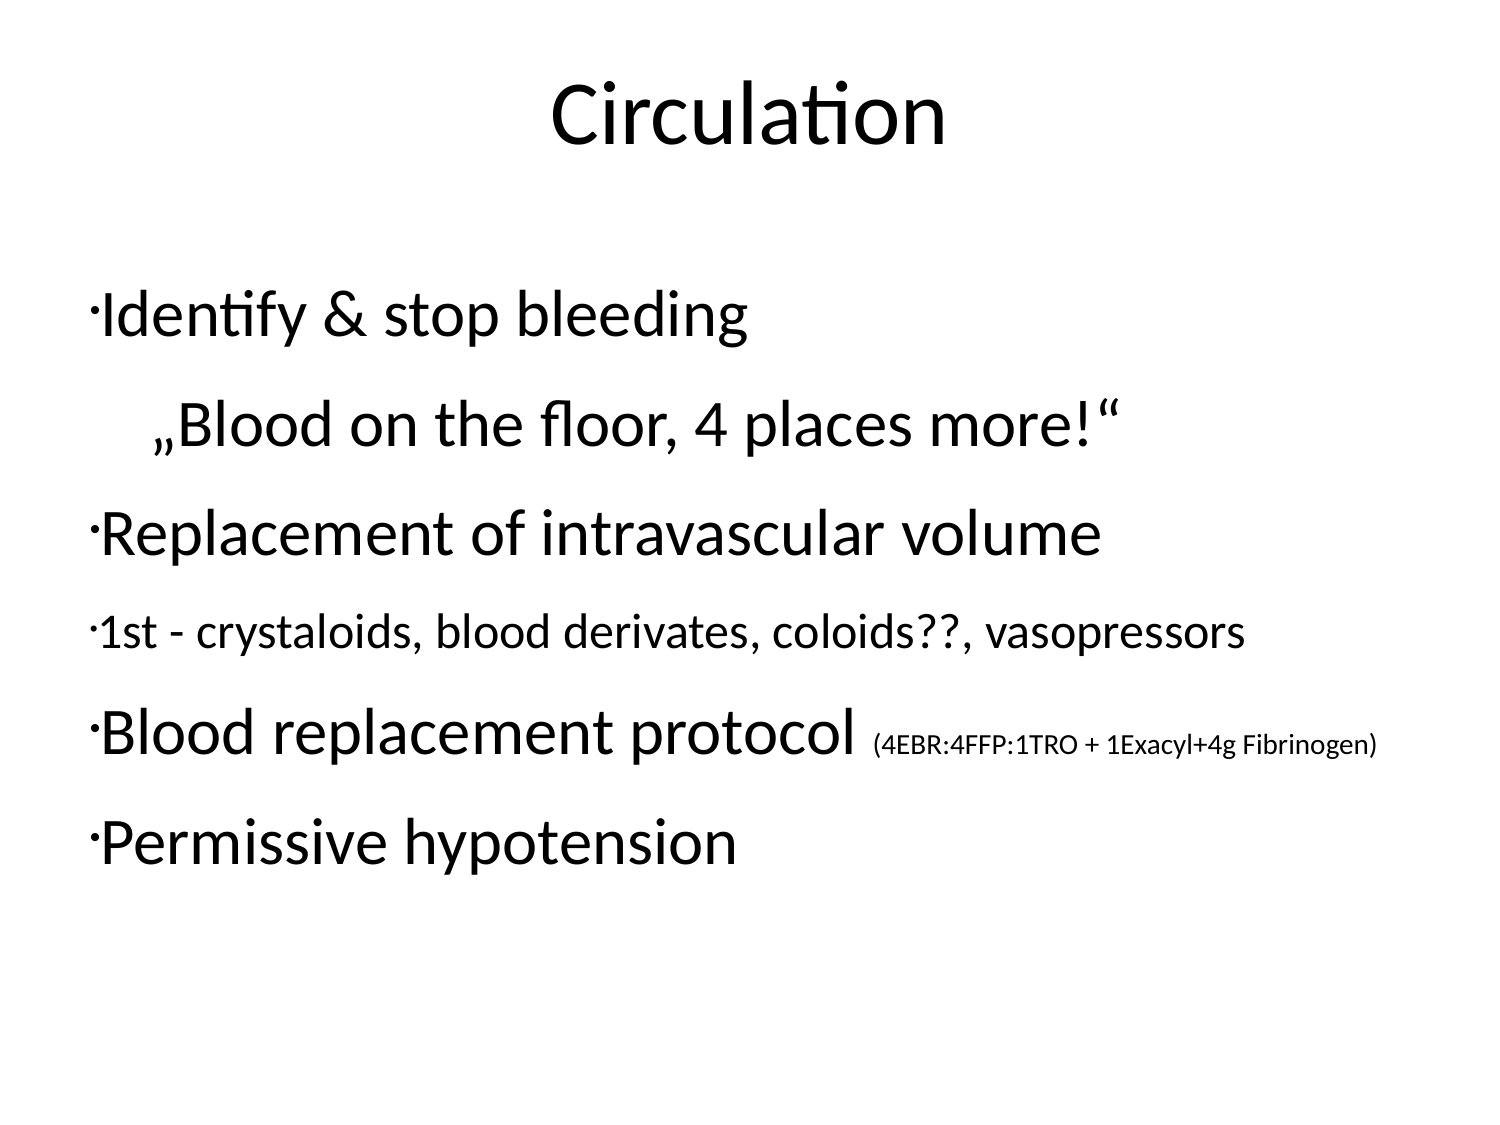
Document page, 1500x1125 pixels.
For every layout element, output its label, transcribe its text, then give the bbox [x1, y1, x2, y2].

list Identify & stop bleeding „Blood on the floor, 4 places more!“ Replacement of intravascular volume 1st - crystaloids, blood derivates, coloids??, vasopressors Blood replacement protocol (4EBR:4FFP:1TRO + 1Exacyl+4g Fibrinogen) Permissive hypotension [75, 262, 1425, 1005]
title Circulation [75, 45, 1425, 233]
